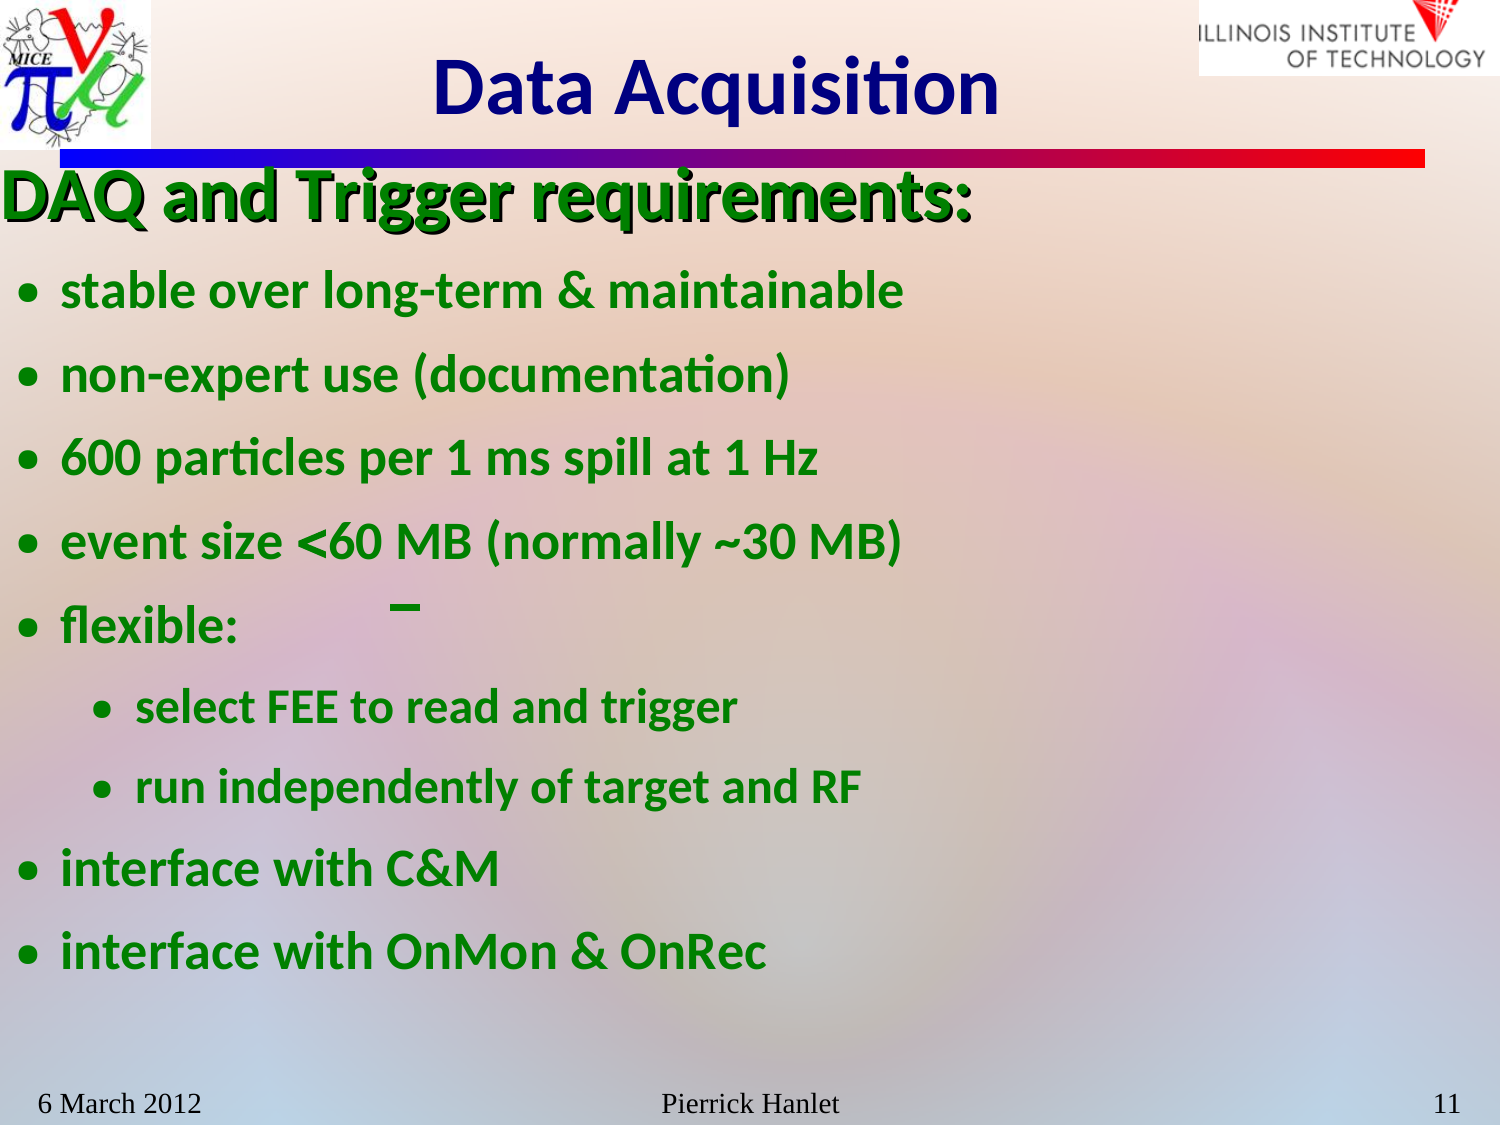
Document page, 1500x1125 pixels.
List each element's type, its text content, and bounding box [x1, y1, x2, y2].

title Data Acquisition [234, 38, 1200, 151]
picture [0, 1074, 1500, 1125]
picture [0, 0, 1500, 162]
text_box DAQ and Trigger requirements: stable over long-term & maintainable non-expert use (documentation) 600 particles per 1 ms spill at 1 Hz event size <60 MB (normally ~30 MB) flexible: select FEE to read and trigger run independently of target and RF interface with C&M interface with OnMon & OnRec [0, 162, 1500, 1074]
